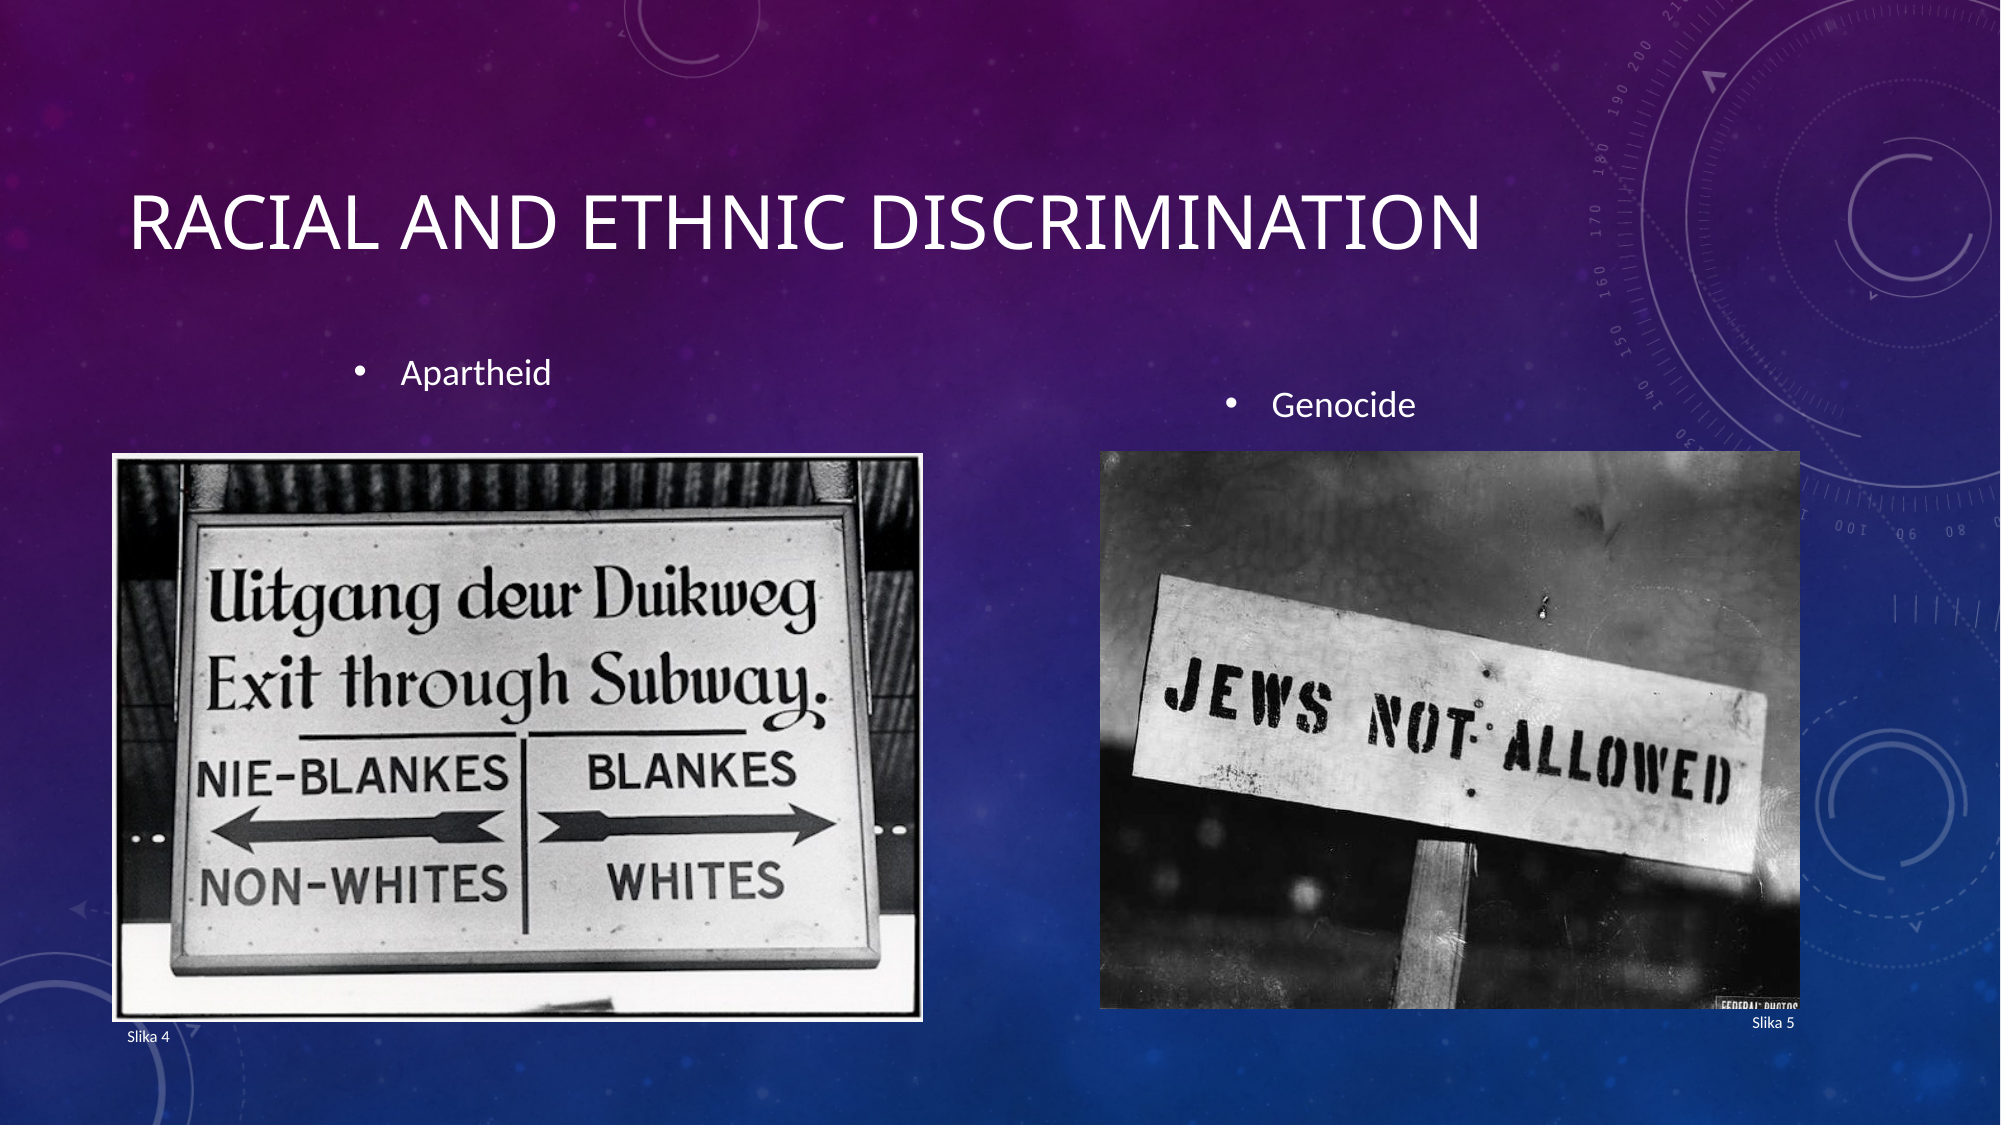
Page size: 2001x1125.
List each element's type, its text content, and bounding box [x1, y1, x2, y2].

picture [0, 0, 2001, 1125]
text_box Genocide [1209, 319, 1618, 451]
text_box Slika 5 [1737, 1004, 2000, 1040]
list Apartheid [338, 287, 609, 453]
text_box Slika 4 [112, 1018, 413, 1054]
title RACIAL AND ETHNIC DISCRIMINATION [112, 99, 1775, 339]
